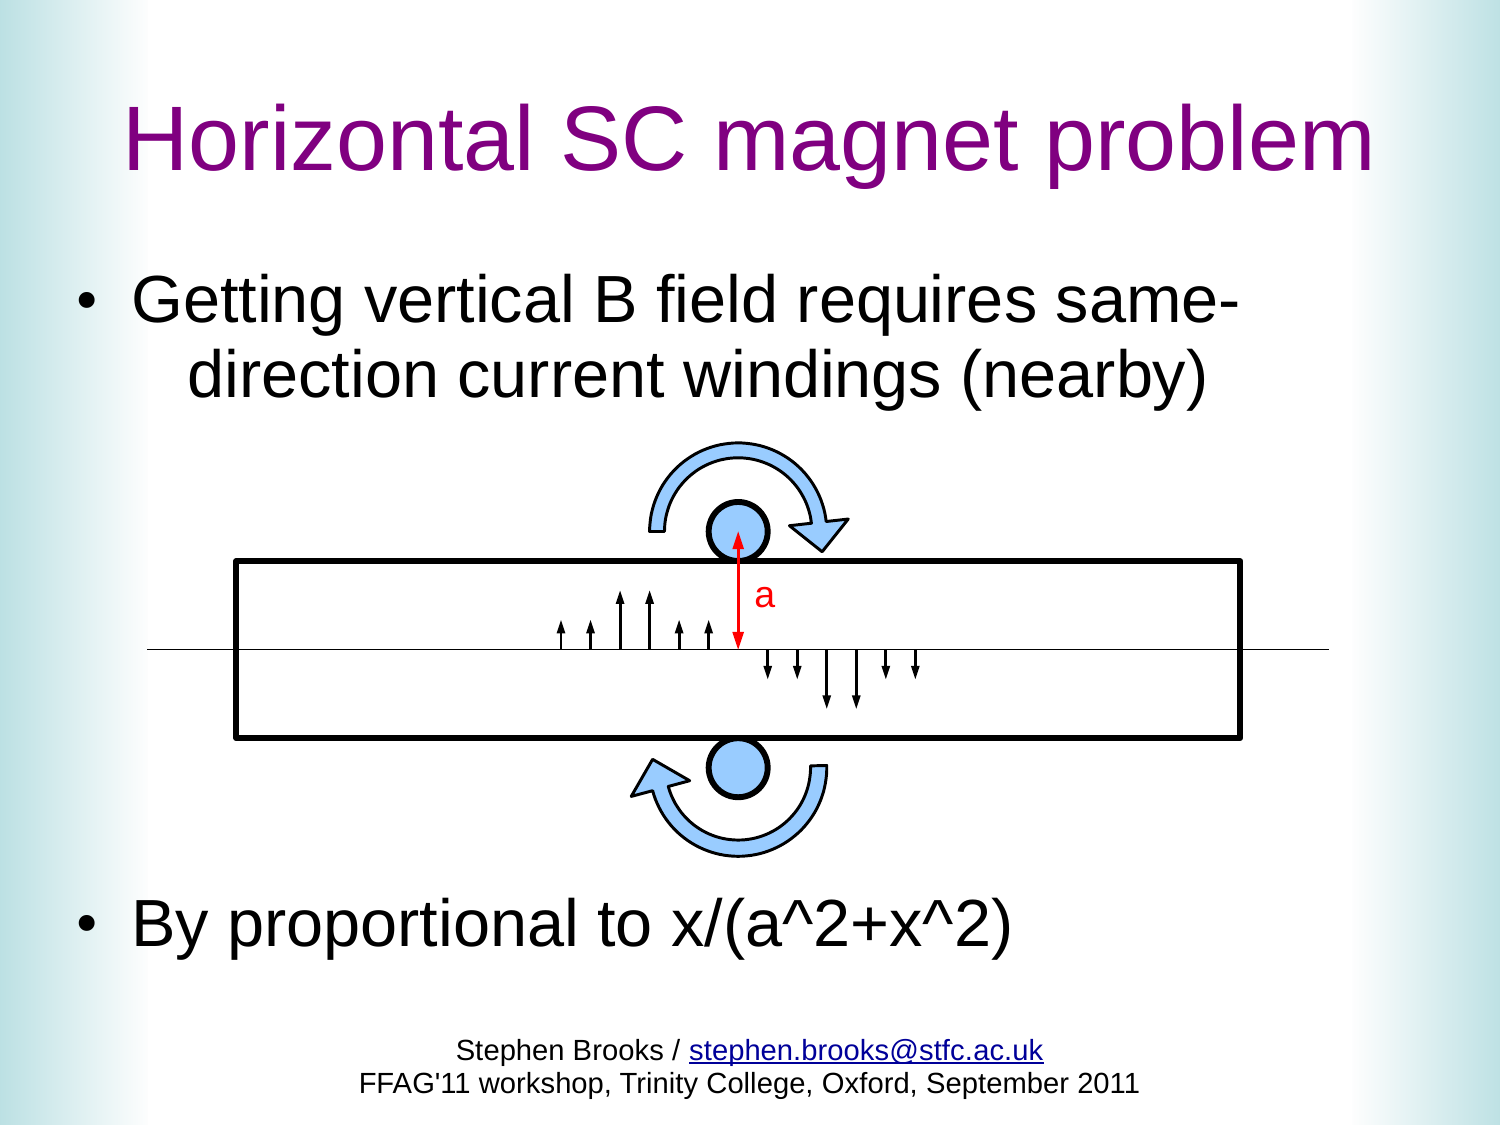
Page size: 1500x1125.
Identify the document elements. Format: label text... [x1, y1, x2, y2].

list Getting vertical B field requires same-direction current windings (nearby) By proportional to x/(a^2+x^2) [75, 262, 1425, 991]
text_box [708, 501, 768, 561]
text_box [631, 759, 827, 857]
text_box [649, 442, 849, 552]
title Horizontal SC magnet problem [75, 52, 1425, 225]
text_box [708, 738, 768, 798]
text_box a [738, 561, 792, 624]
